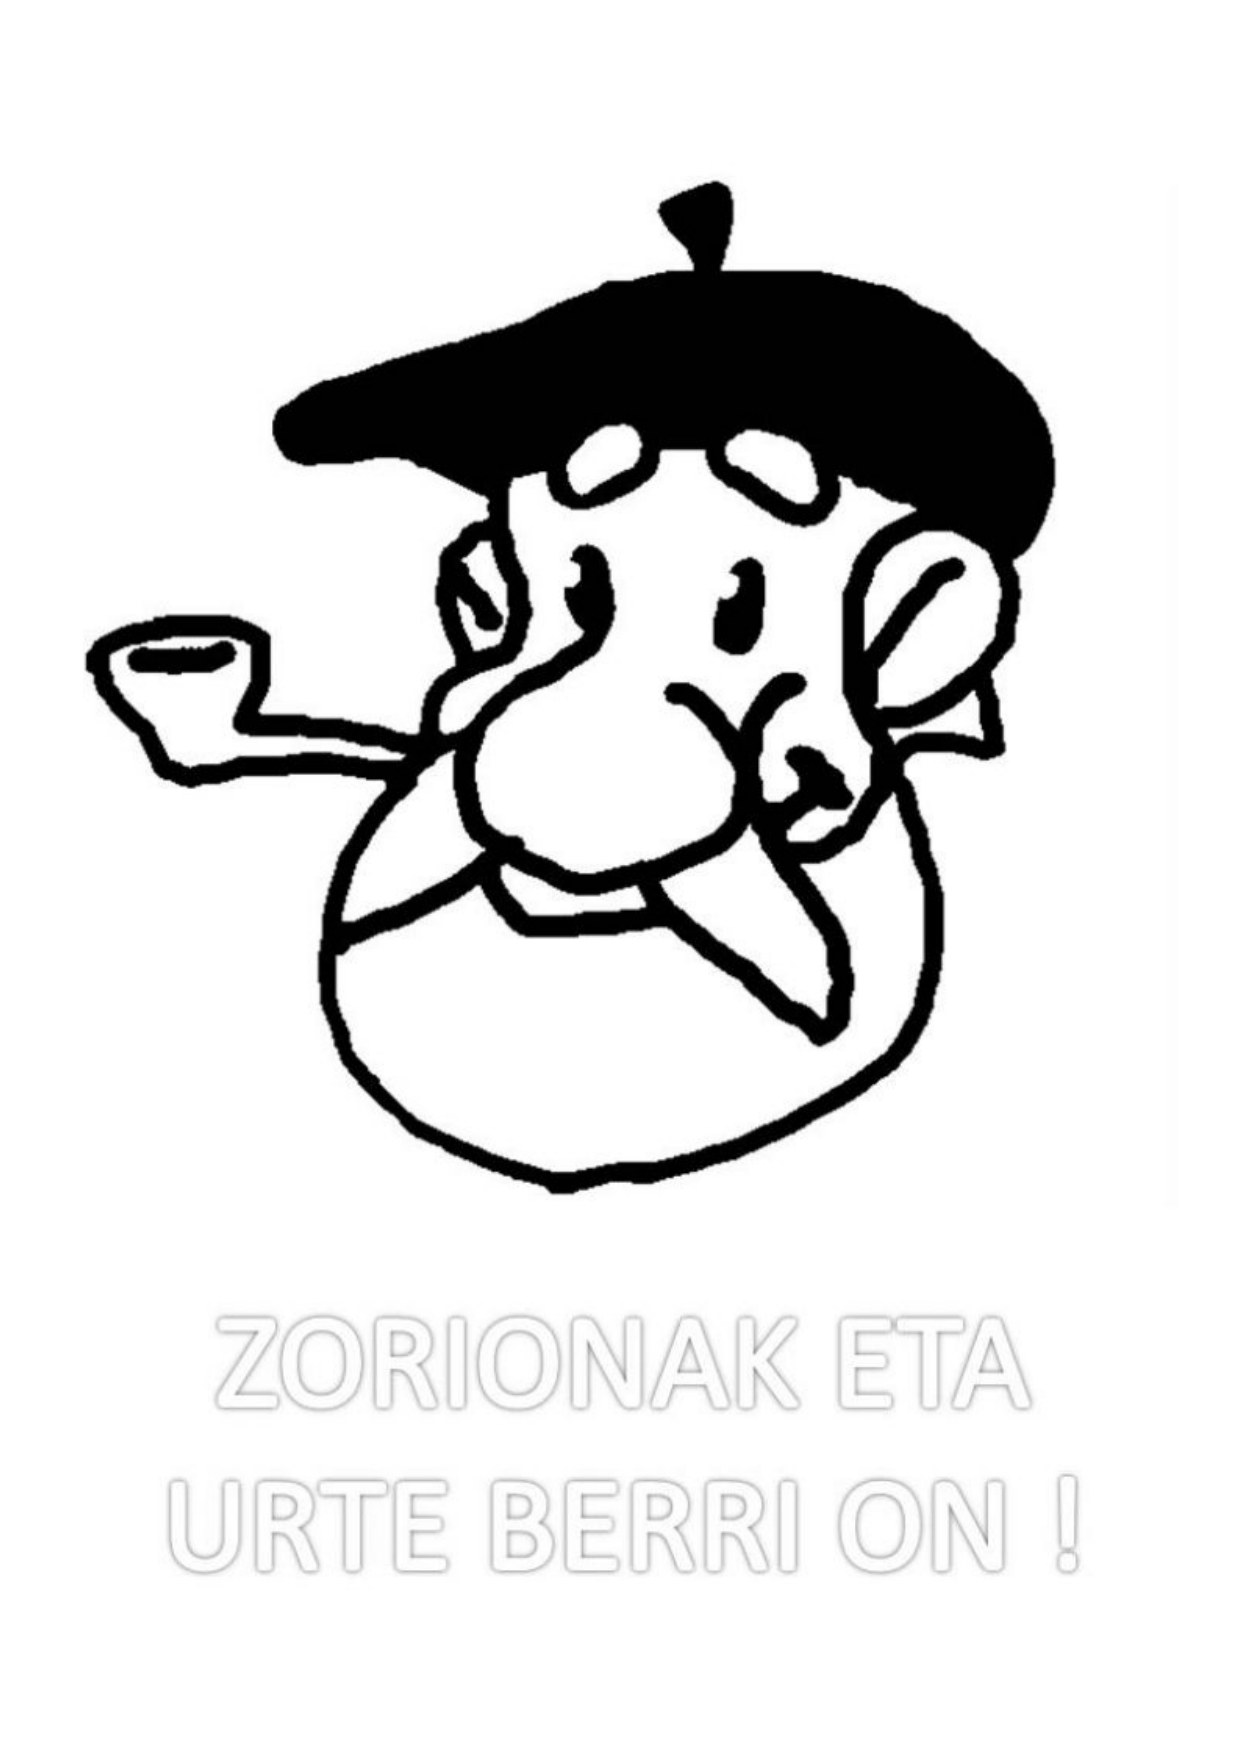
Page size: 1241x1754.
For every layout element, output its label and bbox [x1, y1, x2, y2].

picture [71, 76, 1179, 1677]
